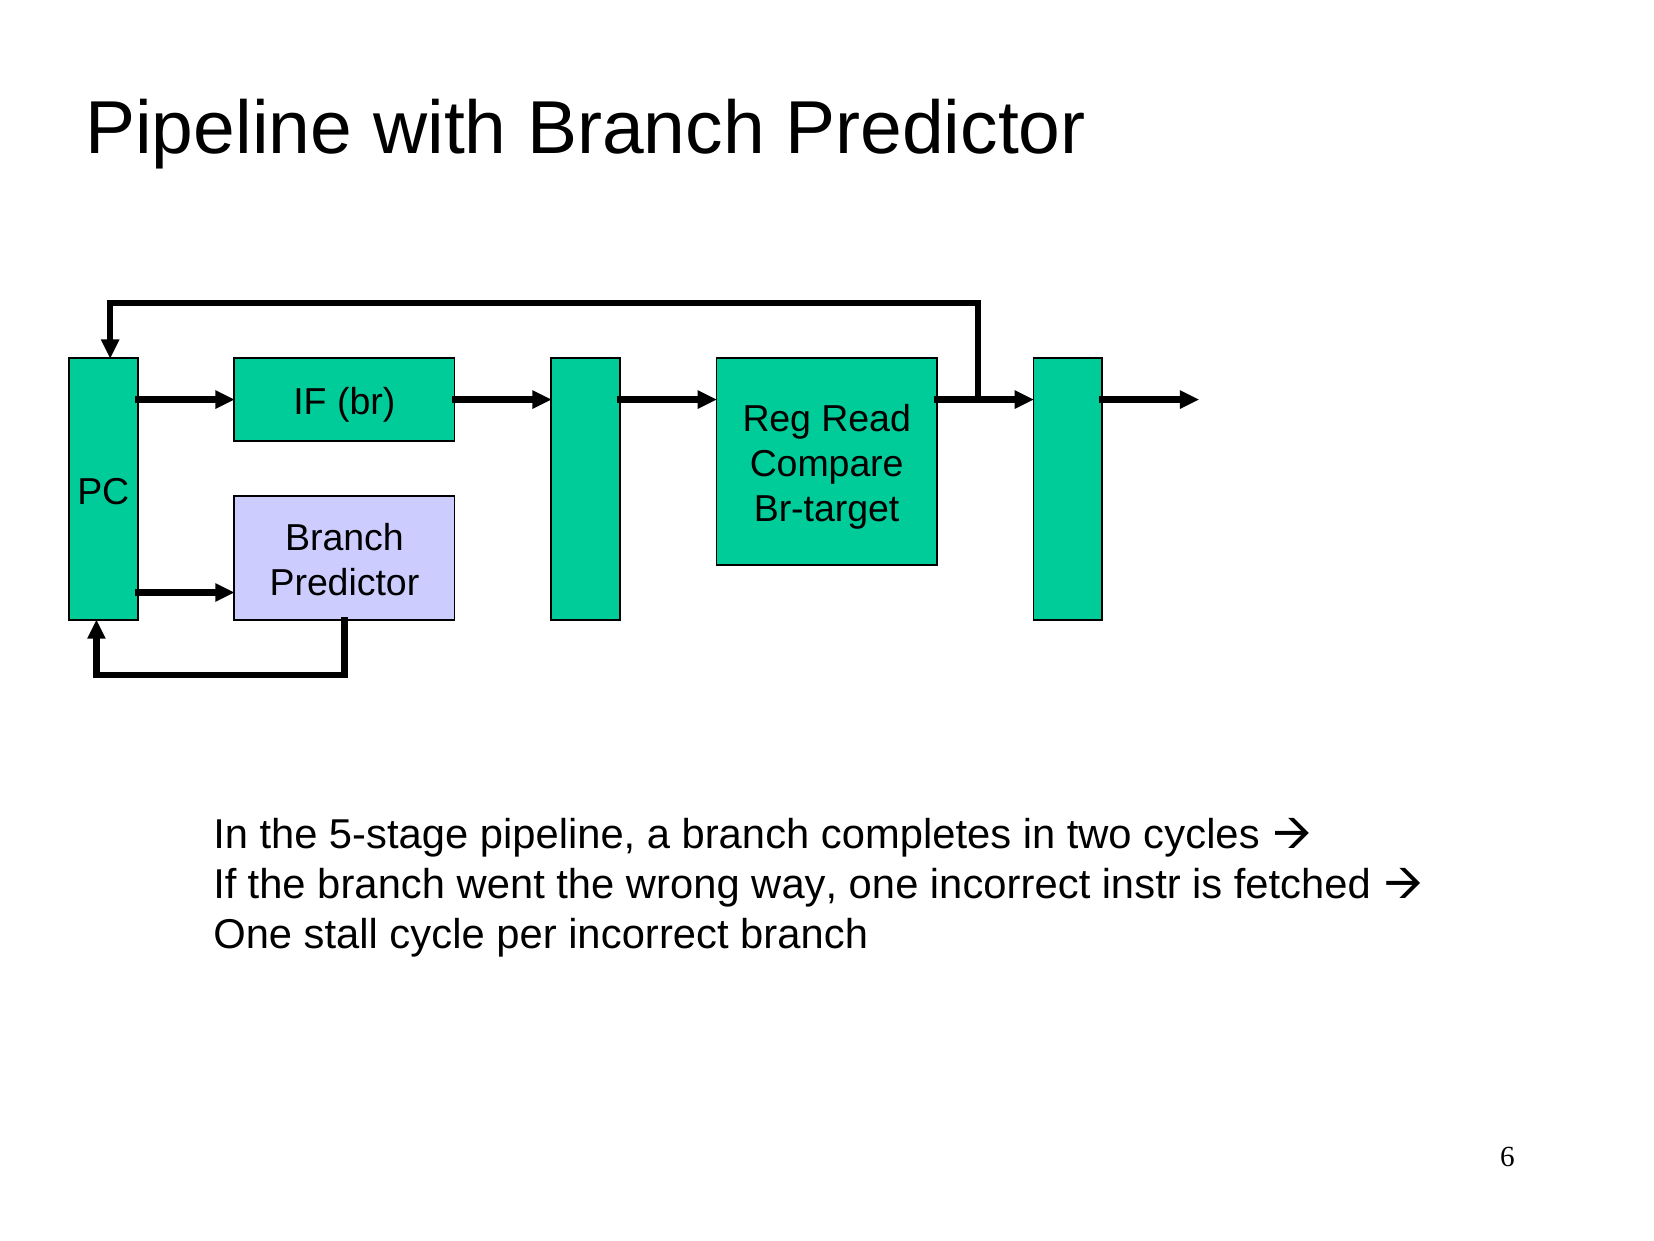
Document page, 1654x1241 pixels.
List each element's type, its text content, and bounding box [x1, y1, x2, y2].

text_box PC [68, 358, 138, 621]
text_box Reg Read Compare Br-target [716, 358, 937, 565]
text_box [551, 403, 621, 621]
text_box Branch Predictor [234, 496, 455, 621]
text_box [1033, 403, 1103, 621]
text_box IF (br) [234, 358, 455, 441]
text_box <number> [1184, 1129, 1530, 1213]
text_box Pipeline with Branch Predictor [70, 71, 1102, 177]
text_box In the 5-stage pipeline, a branch completes in two cycles  If the branch went the wrong way, one incorrect instr is fetched  One stall cycle per incorrect branch [198, 799, 1440, 965]
